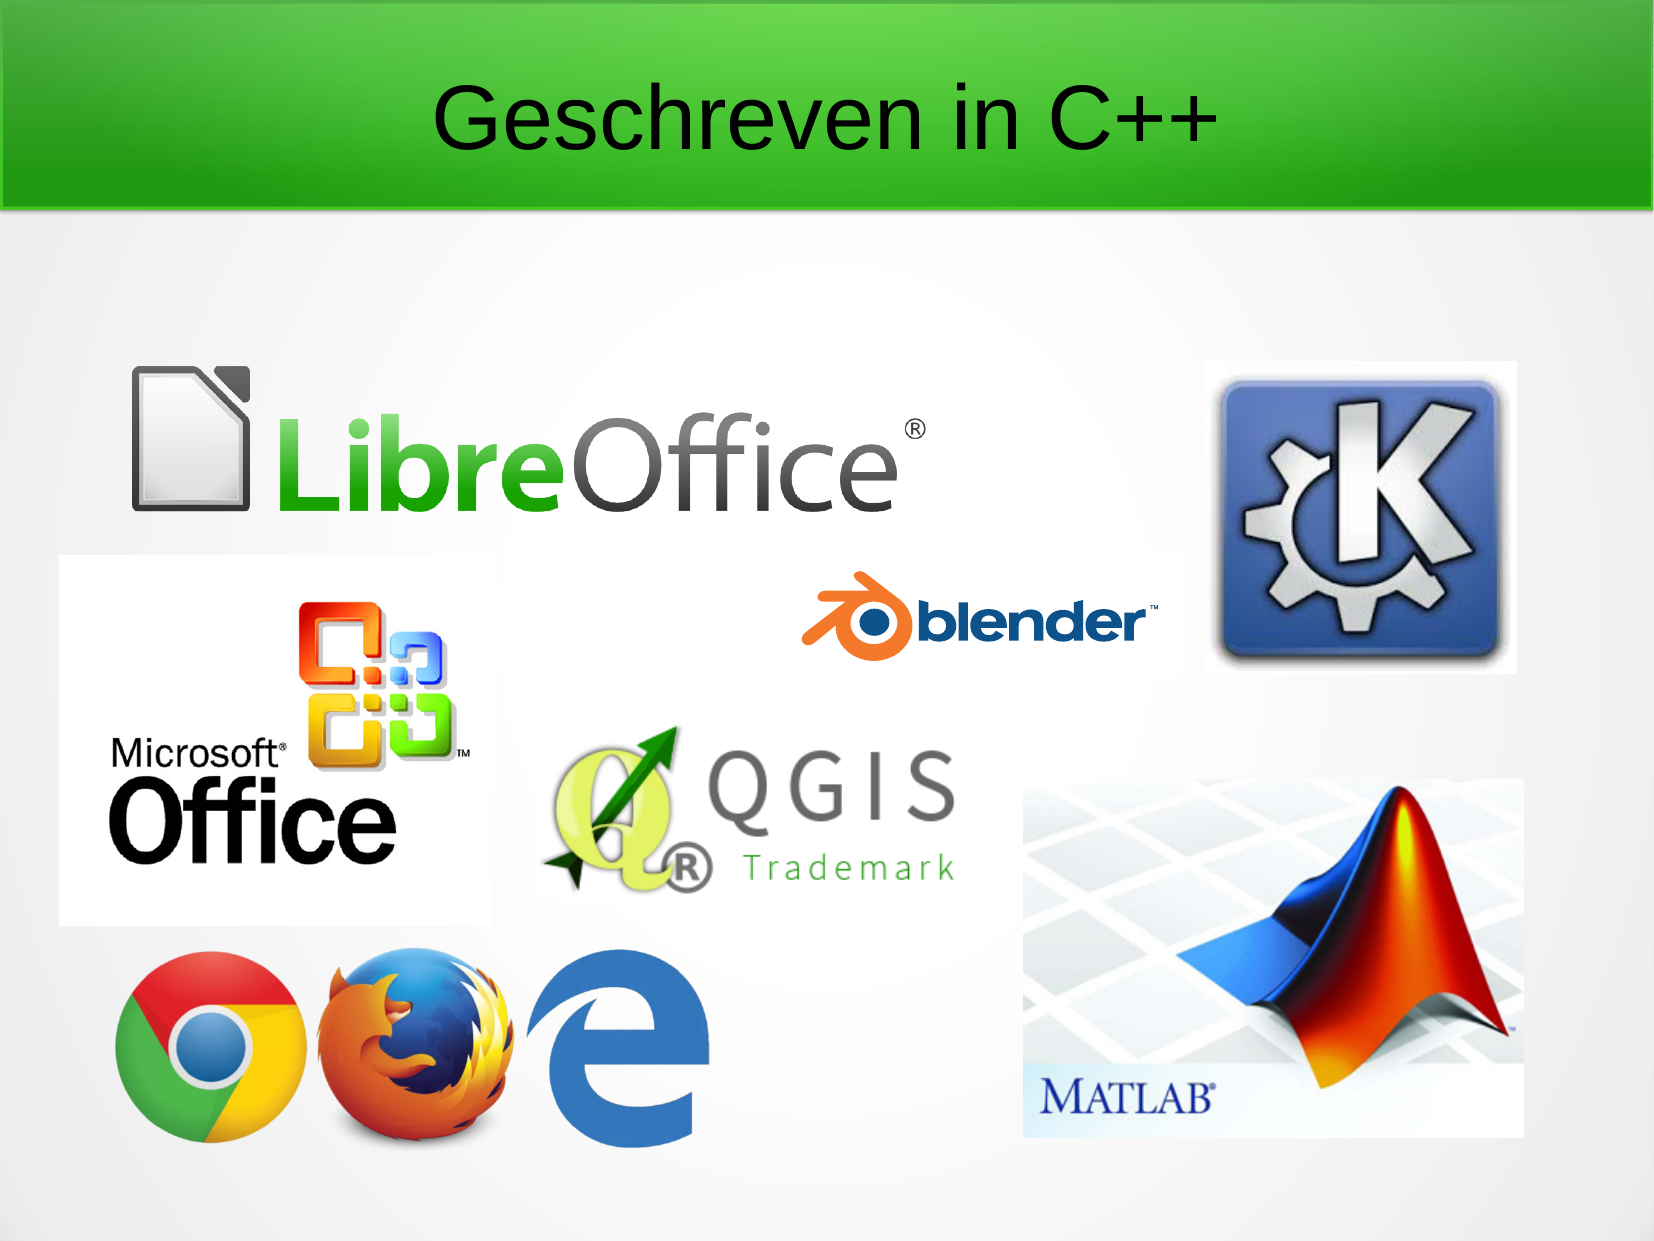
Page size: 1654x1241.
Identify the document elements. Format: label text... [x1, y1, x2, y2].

picture [1023, 779, 1524, 1138]
title Geschreven in C++ [82, 47, 1571, 189]
picture [59, 307, 1517, 1209]
